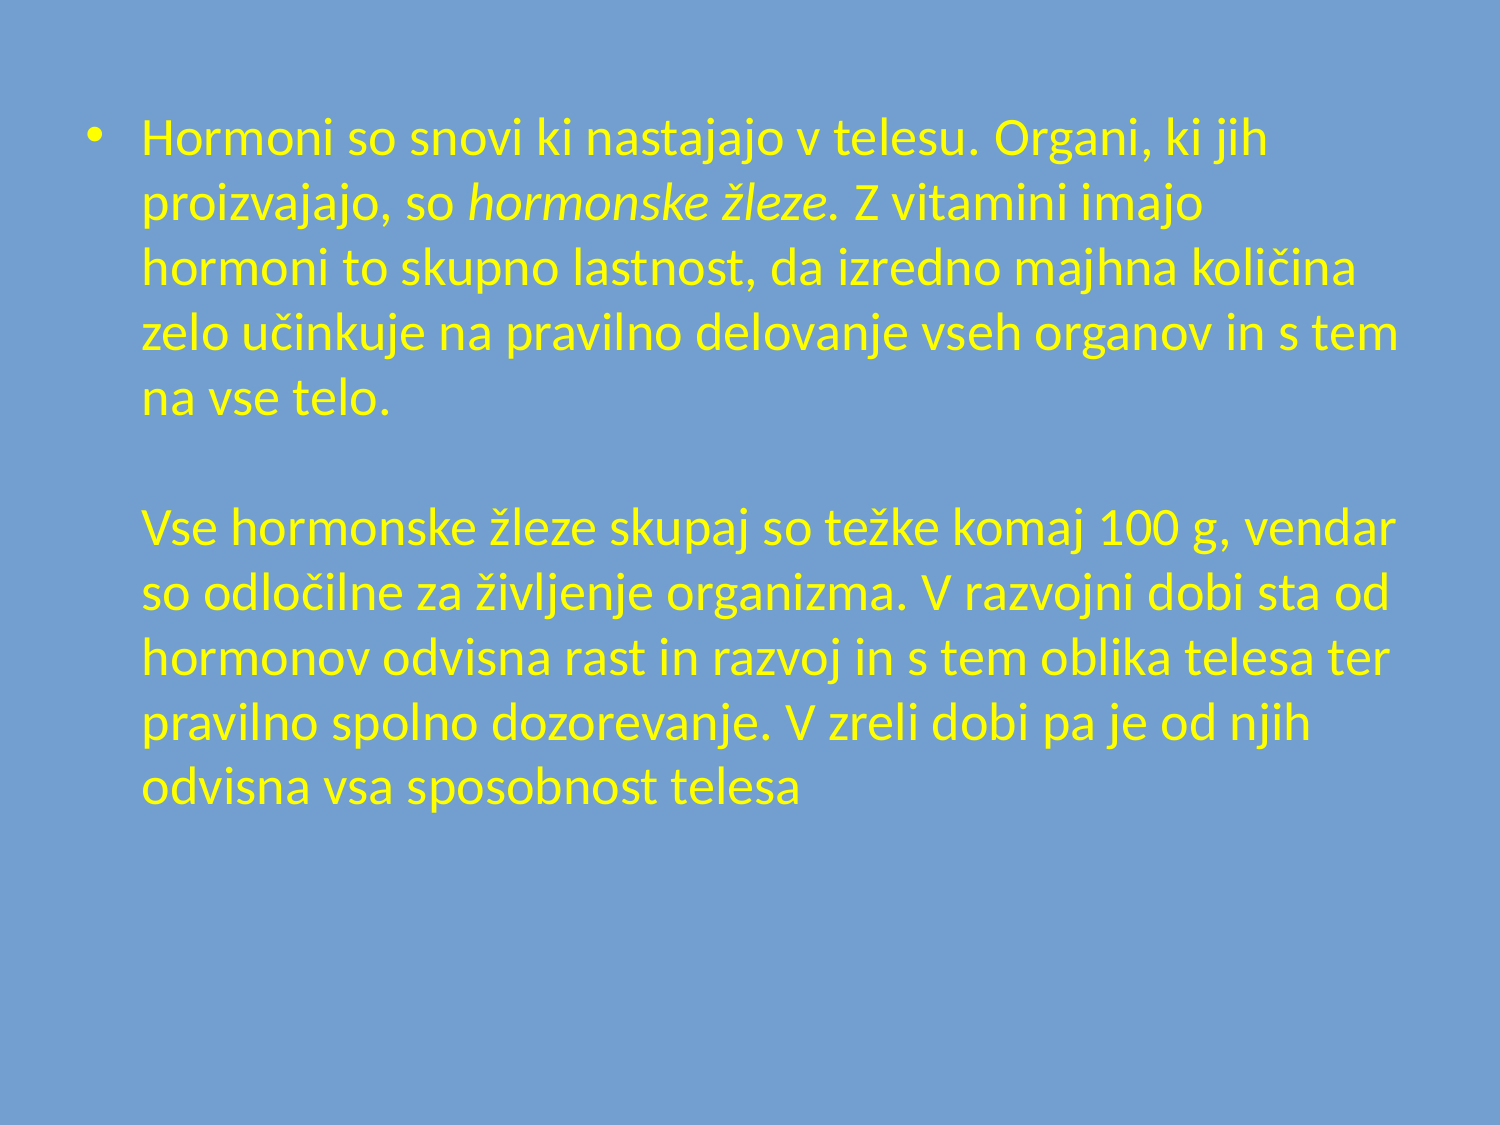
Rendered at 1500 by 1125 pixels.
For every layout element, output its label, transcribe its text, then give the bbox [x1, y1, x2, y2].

list Hormoni so snovi ki nastajajo v telesu. Organi, ki jih proizvajajo, so hormonske žleze. Z vitamini imajo hormoni to skupno lastnost, da izredno majhna količina zelo učinkuje na pravilno delovanje vseh organov in s tem na vse telo. Vse hormonske žleze skupaj so težke komaj 100 g, vendar so odločilne za življenje organizma. V razvojni dobi sta od hormonov odvisna rast in razvoj in s tem oblika telesa ter pravilno spolno dozorevanje. V zreli dobi pa je od njih odvisna vsa sposobnost telesa [70, 93, 1421, 837]
